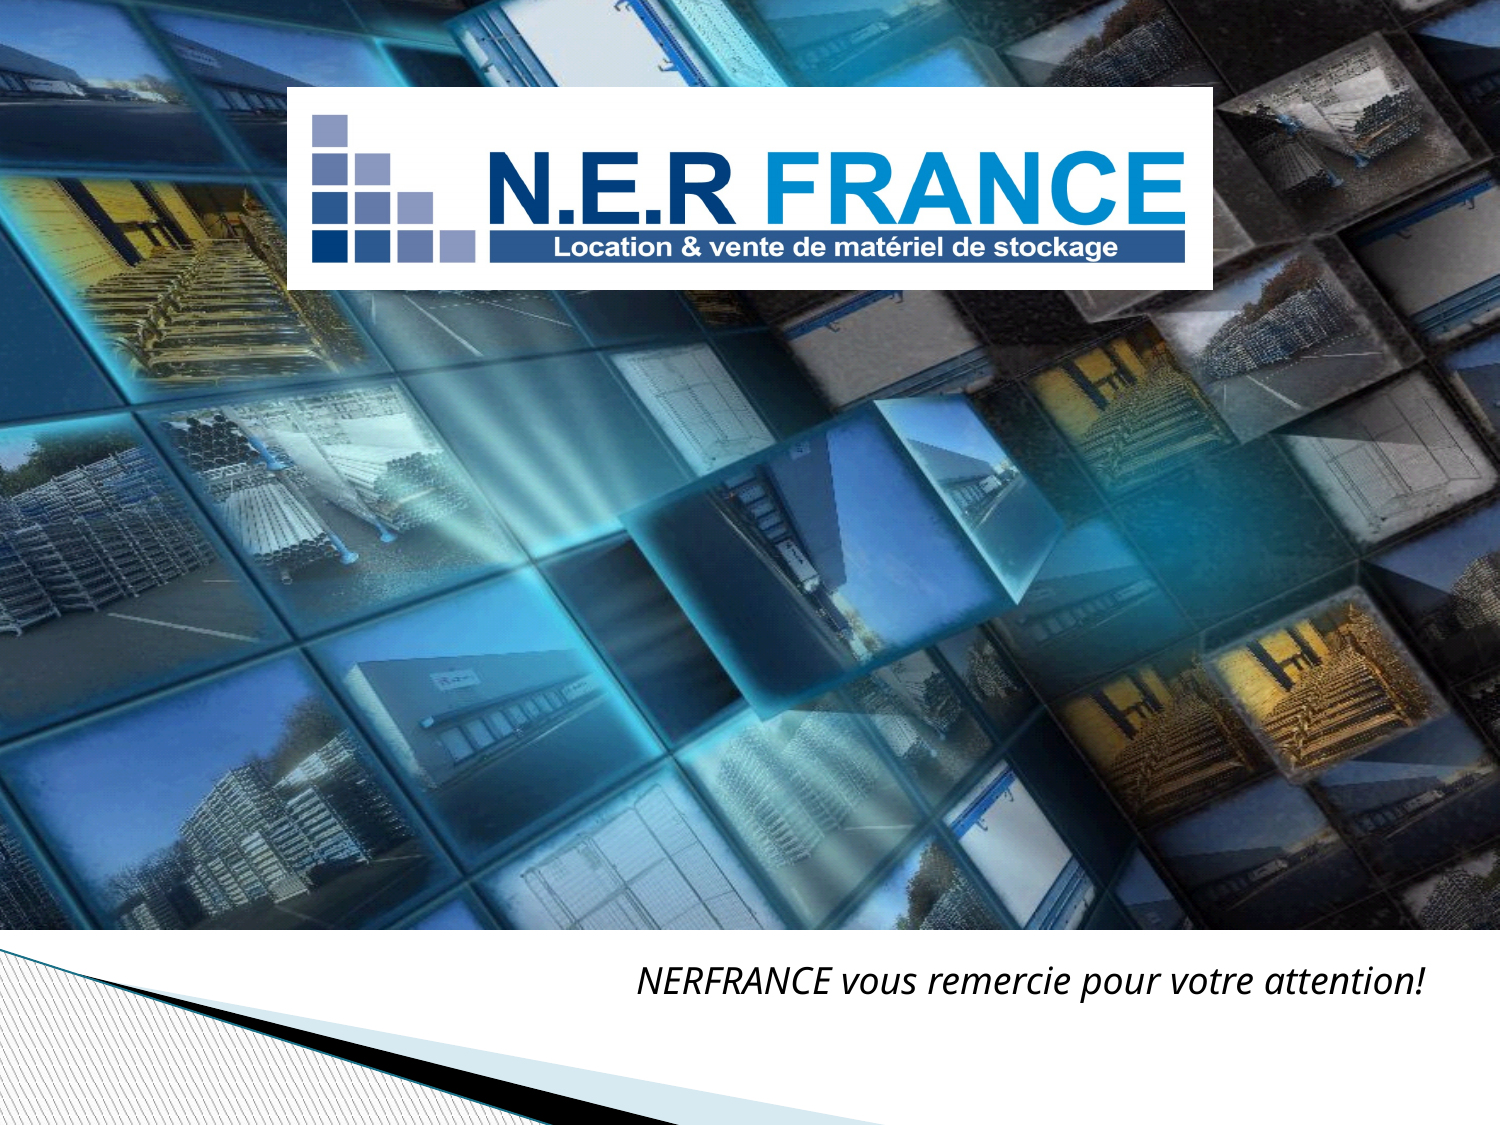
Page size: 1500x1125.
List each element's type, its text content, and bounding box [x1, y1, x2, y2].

text_box NERFRANCE vous remercie pour votre attention! [474, 949, 1475, 1010]
picture [0, 952, 543, 1125]
picture [0, 0, 1500, 930]
